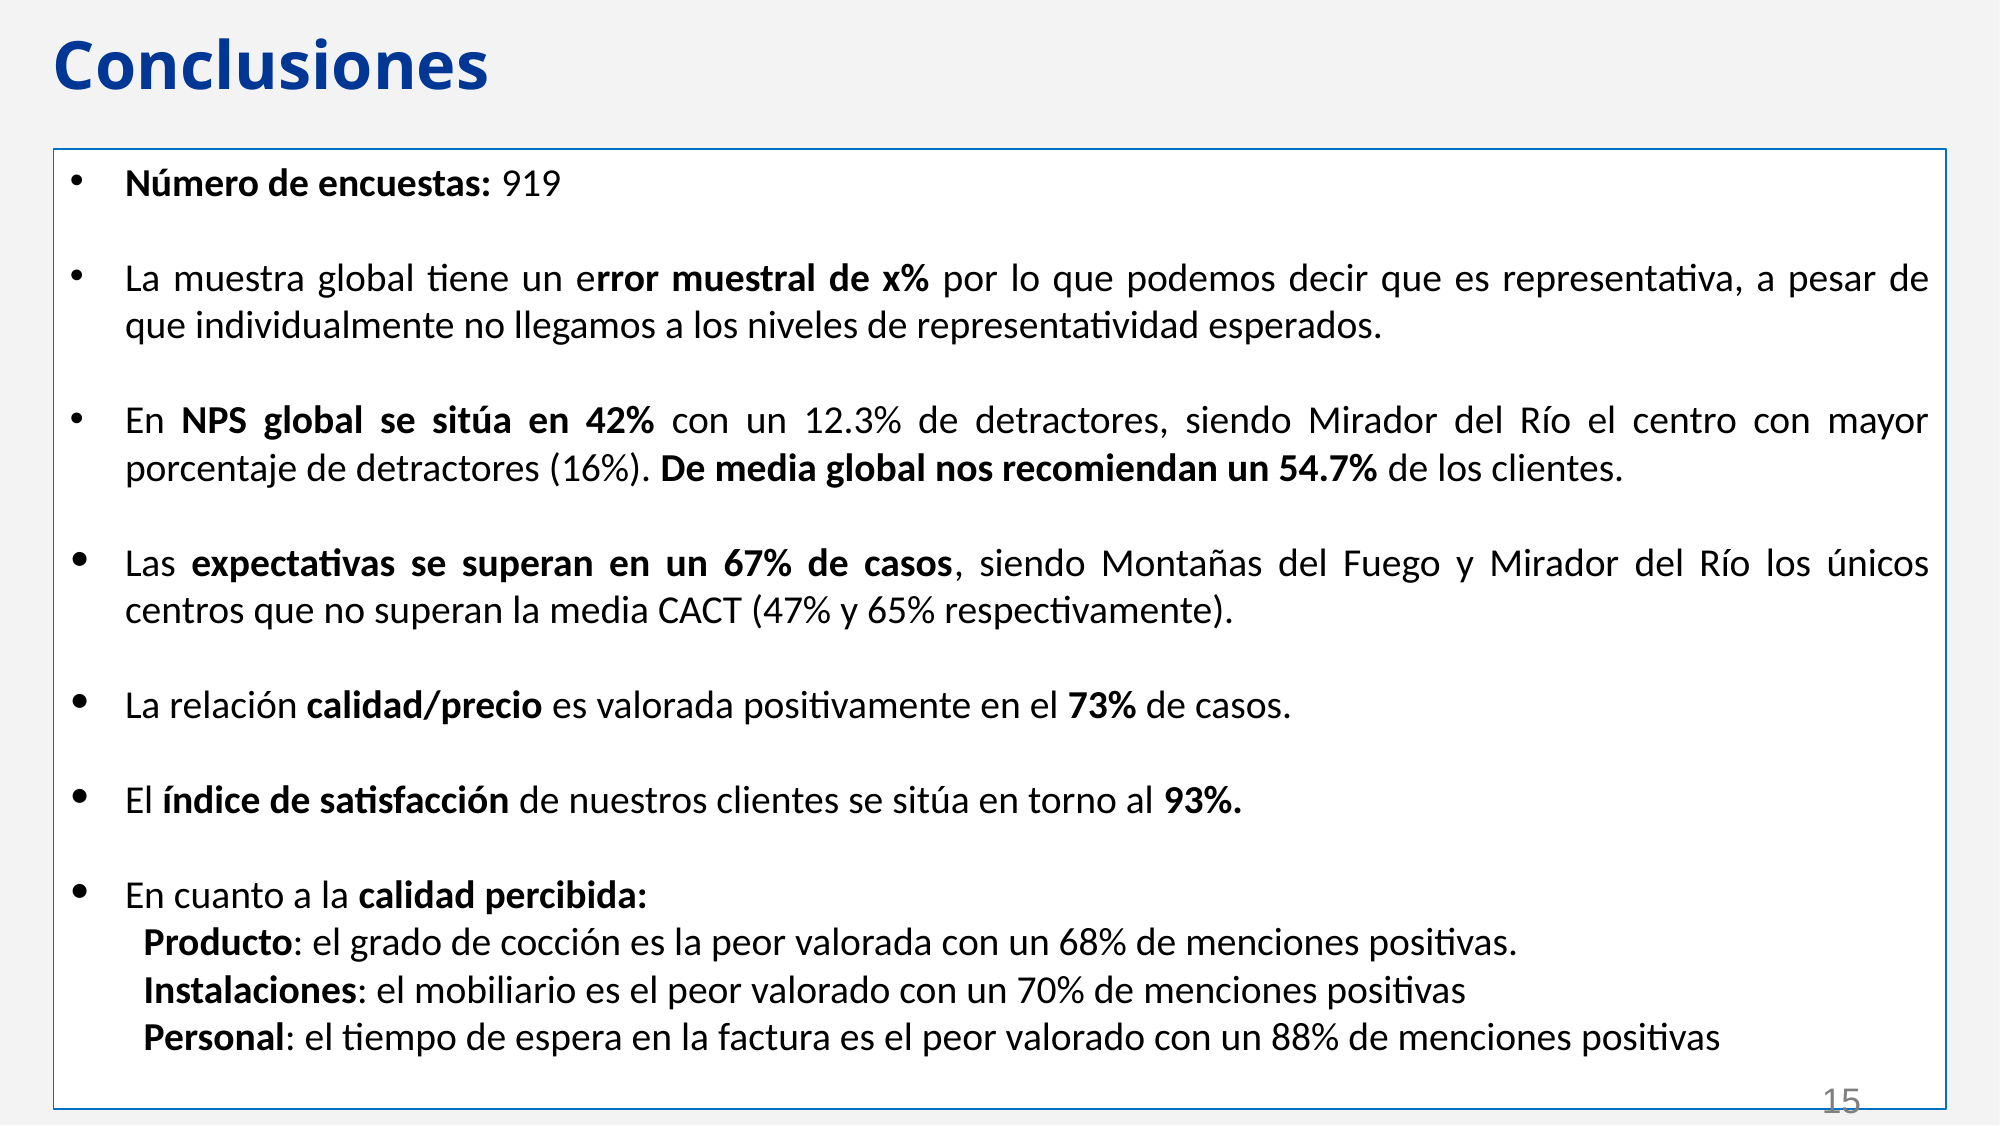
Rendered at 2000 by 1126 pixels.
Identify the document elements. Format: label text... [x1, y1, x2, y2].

slide_number 1 [1412, 1069, 1880, 1126]
text_box Conclusiones [52, 0, 1945, 126]
text_box Número de encuestas: 919 La muestra global tiene un error muestral de x% por lo que podemos decir que es representativa, a pesar de que individualmente no llegamos a los niveles de representatividad esperados. En NPS global se sitúa en 42% con un 12.3% de detractores, siendo Mirador del Río el centro con mayor porcentaje de detractores (16%). De media global nos recomiendan un 54.7% de los clientes. Las expectativas se superan en un 67% de casos, siendo Montañas del Fuego y Mirador del Río los únicos centros que no superan la media CACT (47% y 65% respectivamente). La relación calidad/precio es valorada positivamente en el 73% de casos. El índice de satisfacción de nuestros clientes se sitúa en torno al 93%. En cuanto a la calidad percibida: Producto: el grado de cocción es la peor valorada con un 68% de menciones positivas. Instalaciones: el mobiliario es el peor valorado con un 70% de menciones positivas Personal: el tiempo de espera en la factura es el peor valorado con un 88% de menciones positivas [53, 149, 1946, 1110]
